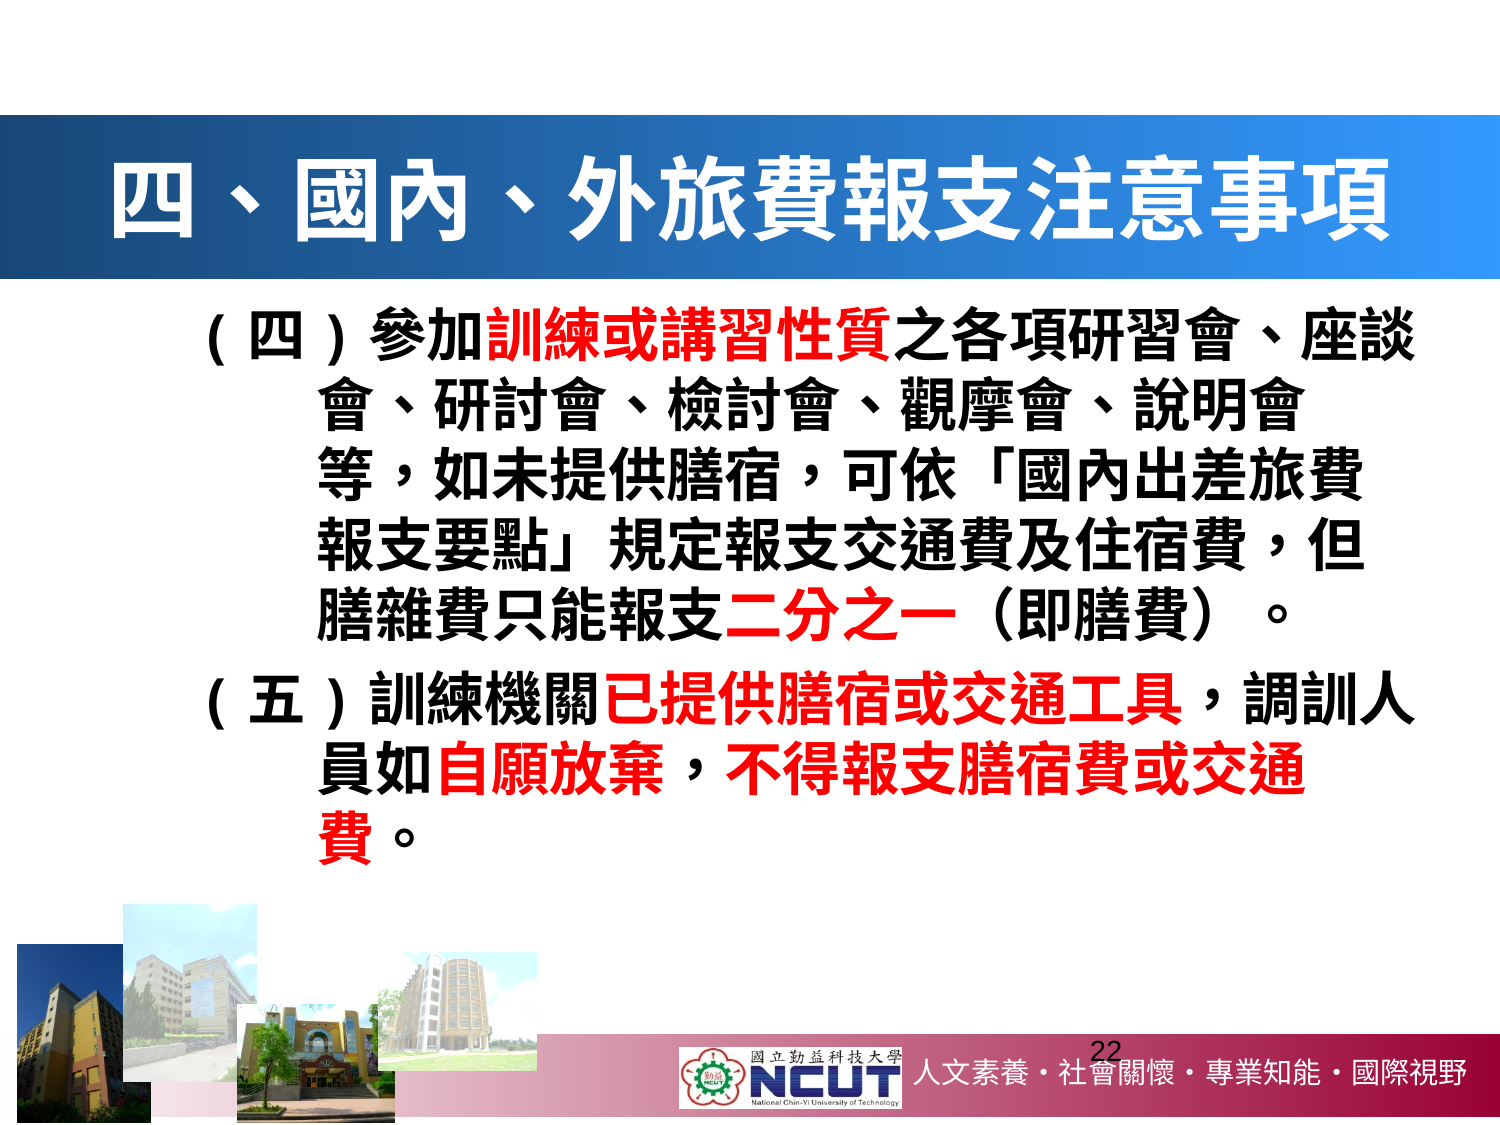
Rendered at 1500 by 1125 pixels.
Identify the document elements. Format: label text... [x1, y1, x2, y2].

list (四)參加訓練或講習性質之各項研習會、座談會、研討會、檢討會、觀摩會、說明會等，如未提供膳宿，可依「國內出差旅費報支要點」規定報支交通費及住宿費，但膳雜費只能報支二分之一（即膳費）。 (五)訓練機關已提供膳宿或交通工具，調訓人員如自願放棄，不得報支膳宿費或交通費。 [64, 290, 1436, 977]
text_box [1074, 1024, 1426, 1103]
title 四、國內、外旅費報支注意事項 [0, 115, 1500, 279]
